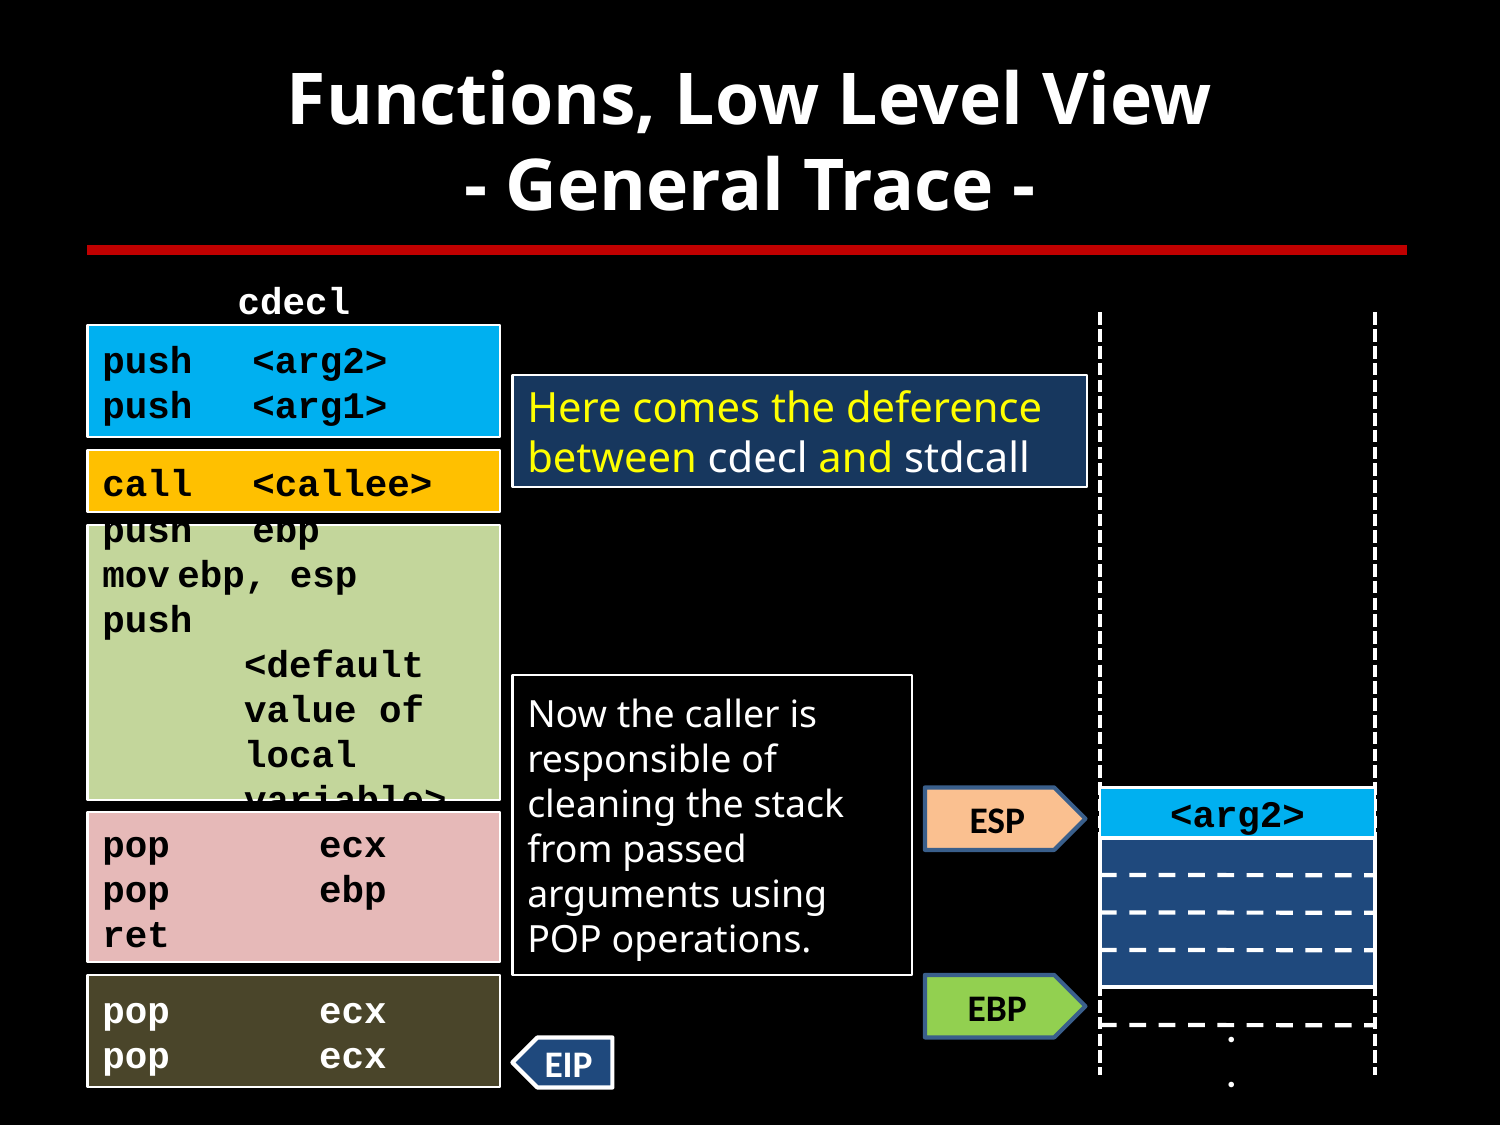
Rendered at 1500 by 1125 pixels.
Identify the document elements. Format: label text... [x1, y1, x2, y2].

text_box push <arg2> push <arg1> [87, 325, 500, 438]
text_box EBP [924, 974, 1086, 1038]
text_box Here comes the deference between cdecl and stdcall [512, 375, 1088, 488]
text_box [1100, 838, 1375, 988]
text_box . . [1087, 1012, 1375, 1088]
text_box <arg2> [1100, 787, 1375, 838]
text_box ESP [924, 787, 1086, 850]
text_box Now the caller is responsible of cleaning the stack from passed arguments using POP operations. [512, 674, 913, 975]
text_box push ebp mov ebp, esp push <default value of local variable> [87, 525, 500, 800]
title Functions, Low Level View - General Trace - [75, 45, 1425, 233]
text_box pop ecx pop ecx [87, 975, 500, 1088]
text_box call <callee> [87, 449, 500, 513]
text_box pop ecx pop ebp ret [87, 812, 500, 963]
text_box EIP [512, 1037, 613, 1088]
text_box cdecl [87, 275, 500, 325]
